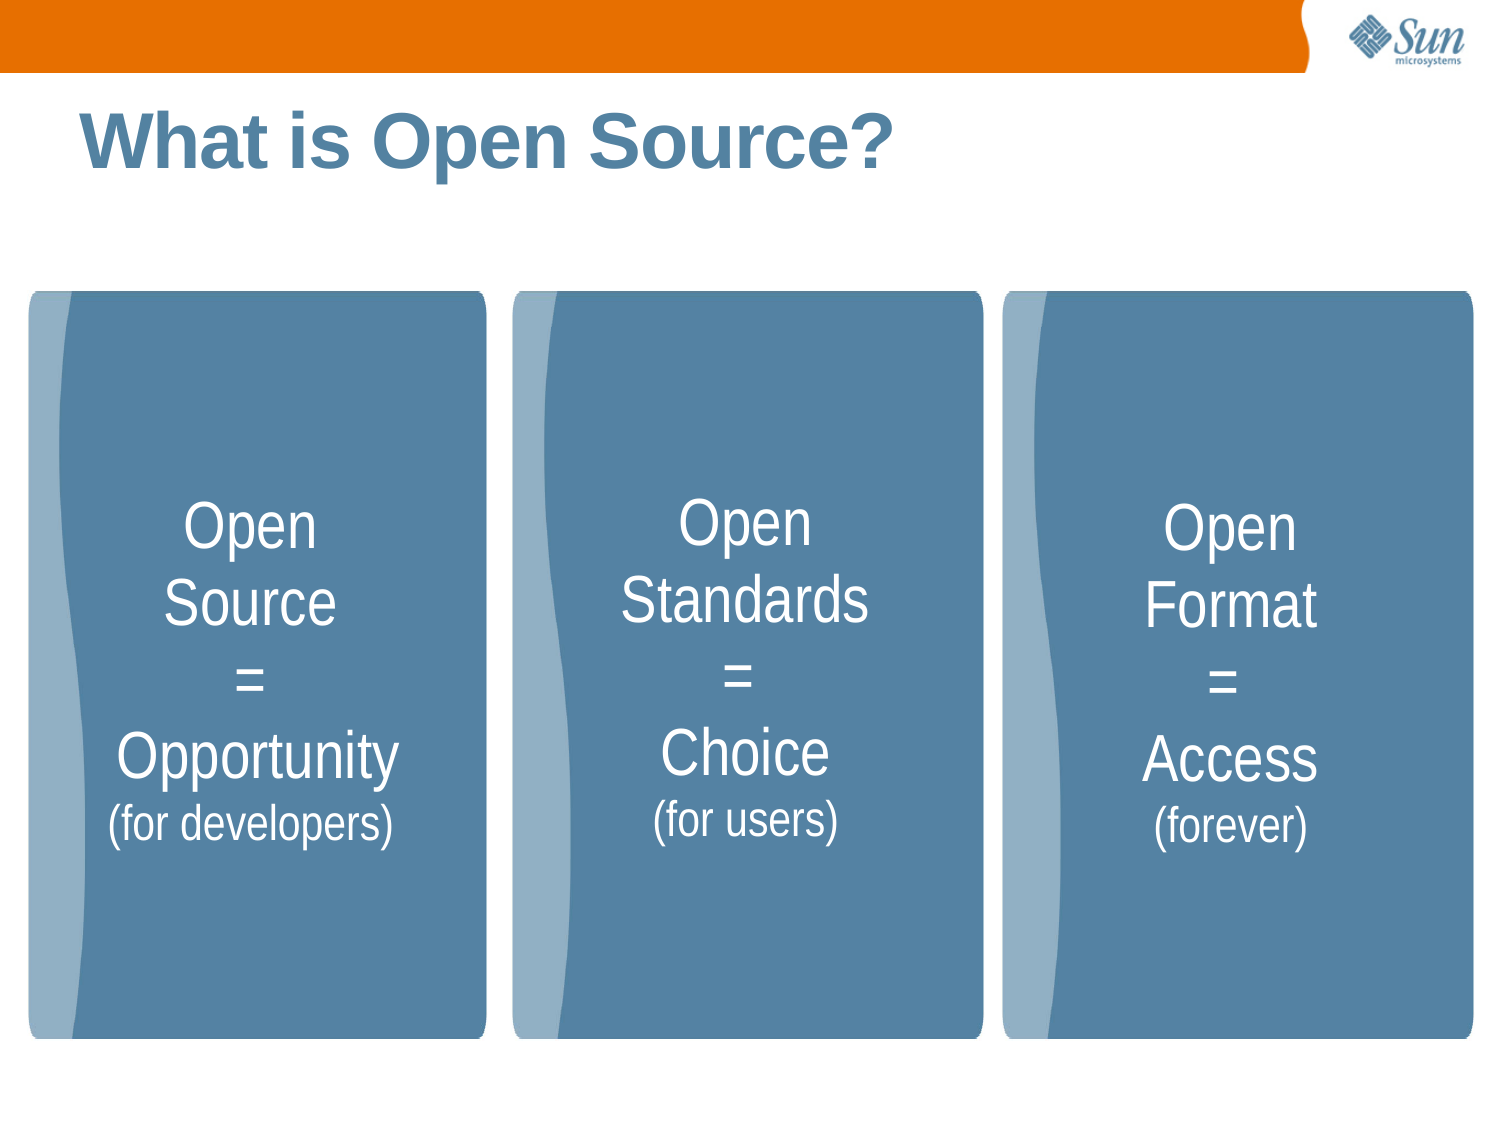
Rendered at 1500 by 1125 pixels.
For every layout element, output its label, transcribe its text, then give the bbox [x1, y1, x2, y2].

title What is Open Source? [75, 105, 1438, 220]
picture [1001, 290, 1475, 1041]
list Open Format = Access (forever) [1142, 302, 1460, 1040]
picture [27, 290, 488, 1041]
list Open Standards = Choice (for users) [620, 309, 968, 1021]
picture [511, 290, 985, 1041]
picture [0, 0, 1500, 73]
list Open Source = Opportunity (for developers) [101, 313, 474, 1024]
